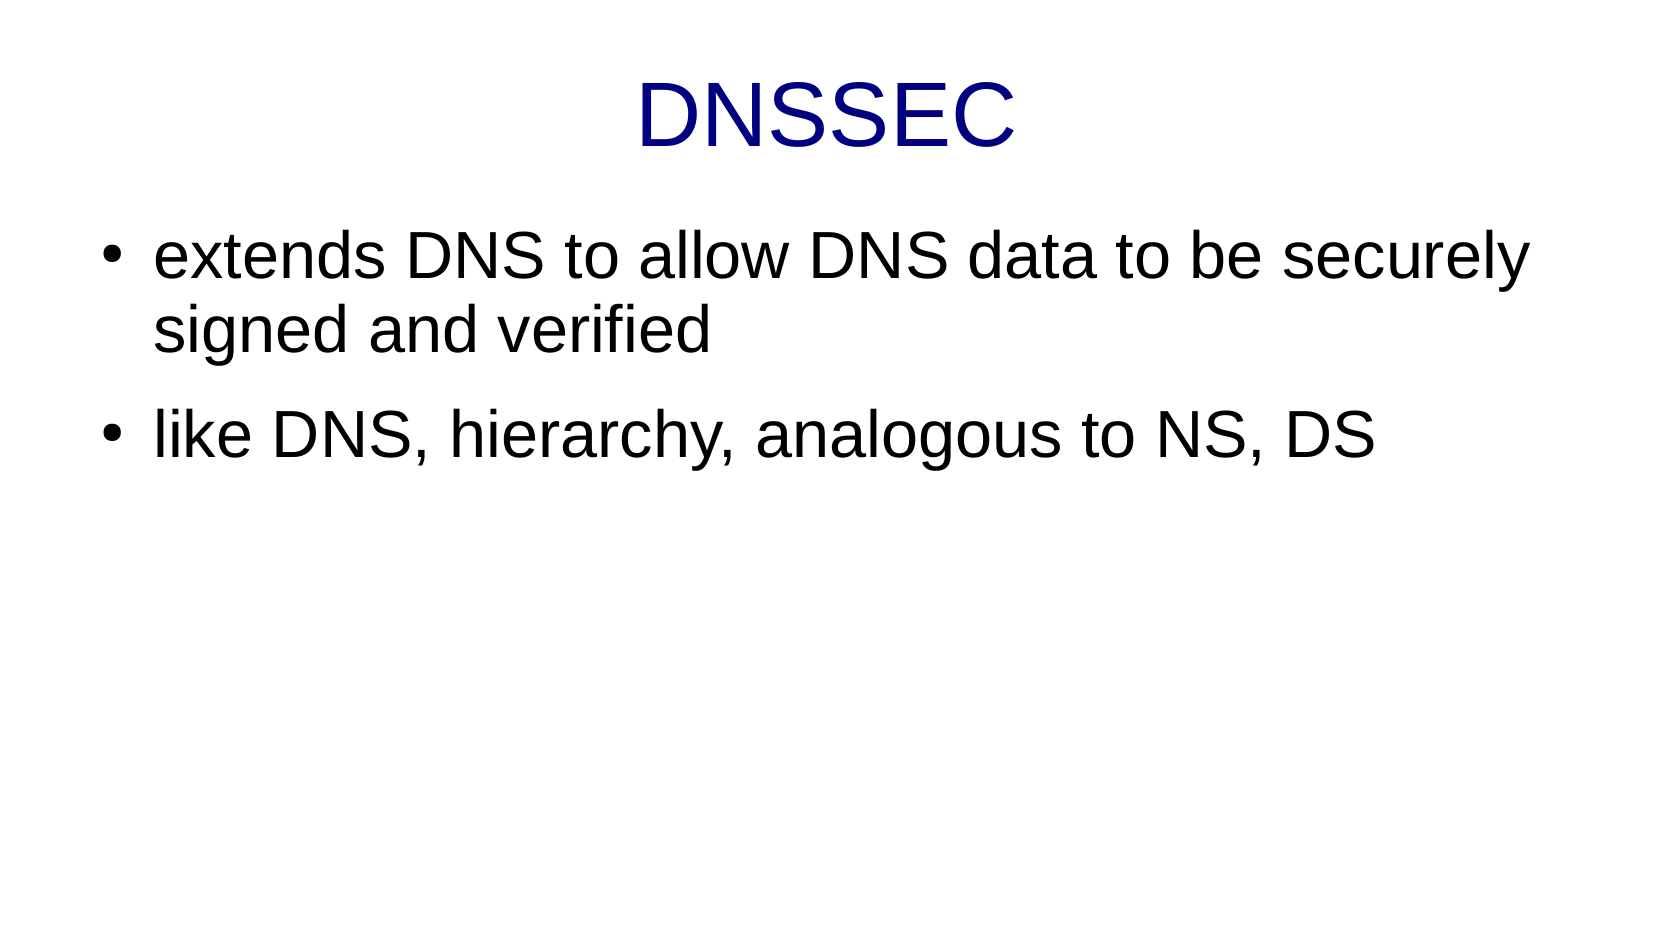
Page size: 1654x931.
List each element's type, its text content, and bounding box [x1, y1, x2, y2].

list extends DNS to allow DNS data to be securely signed and verified like DNS, hierarchy, analogous to NS, DS [82, 217, 1571, 758]
title DNSSEC [82, 37, 1571, 193]
